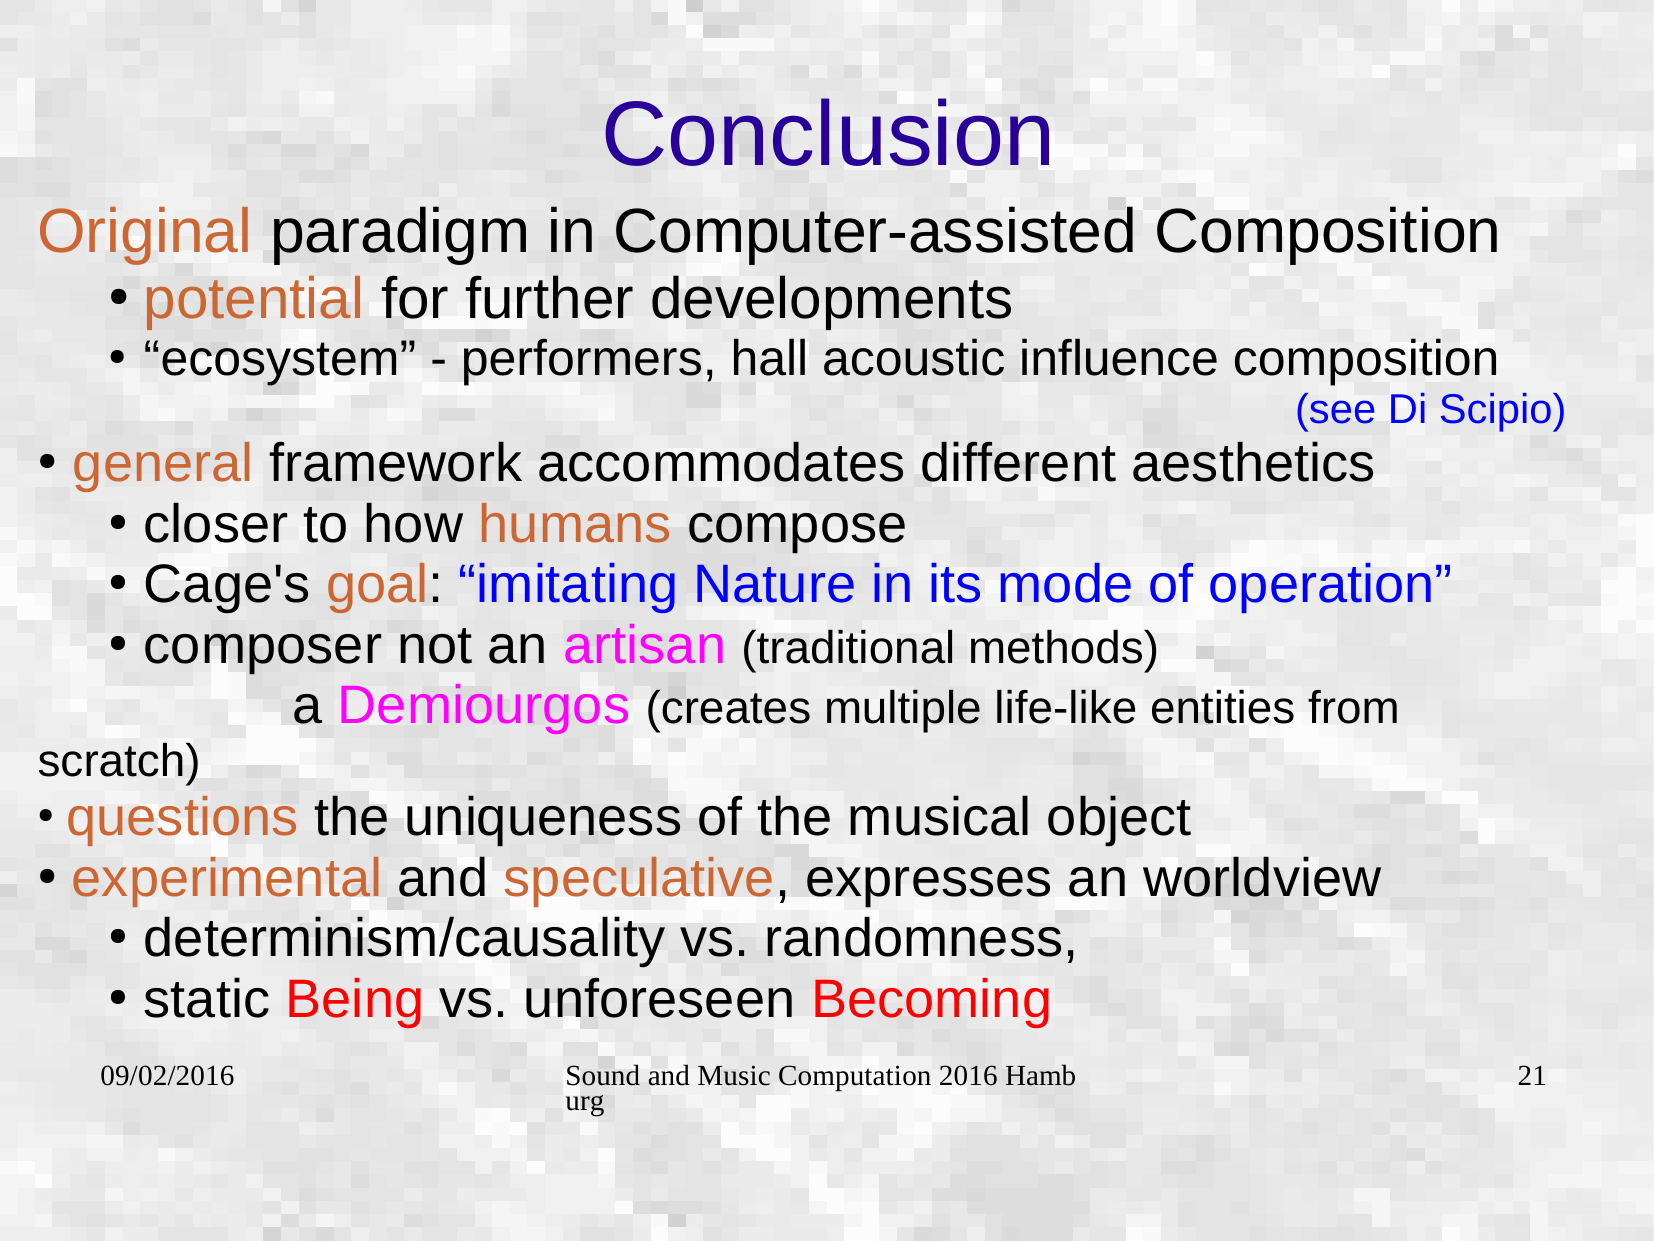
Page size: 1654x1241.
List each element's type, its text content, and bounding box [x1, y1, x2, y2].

picture [0, 0, 1654, 1241]
subtitle Original paradigm in Computer-assisted Composition potential for further developments “ecosystem” - performers, hall acoustic influence composition (see Di Scipio) general framework accommodates different aesthetics closer to how humans compose Cage's goal: “imitating Nature in its mode of operation” composer not an artisan (traditional methods) a Demiourgos (creates multiple life-like entities from scratch) questions the uniqueness of the musical object experimental and speculative, expresses an worldview determinism/causality vs. randomness, static Being vs. unforeseen Becoming [37, 211, 1576, 1013]
title Conclusion [120, 37, 1538, 211]
